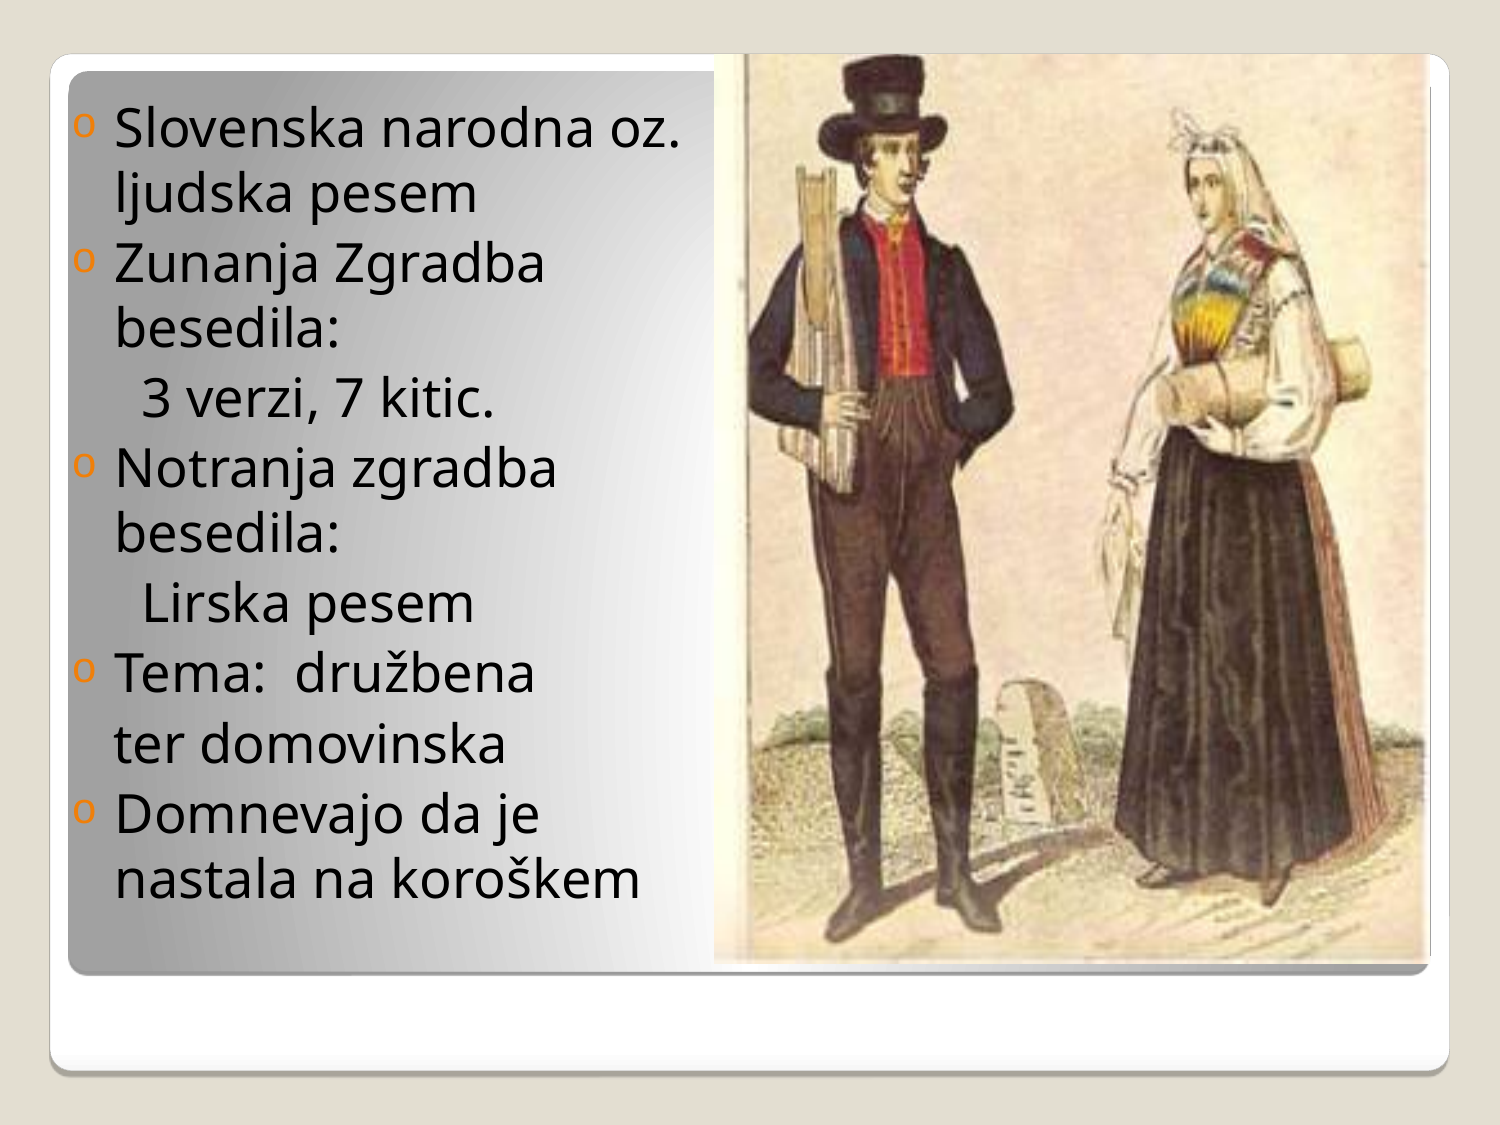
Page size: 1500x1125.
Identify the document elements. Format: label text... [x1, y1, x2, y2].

list Slovenska narodna oz. ljudska pesem Zunanja Zgradba besedila: 3 verzi, 7 kitic. Notranja zgradba besedila: Lirska pesem Tema: družbena ter domovinska Domnevajo da je nastala na koroškem [41, 78, 714, 952]
picture [714, 54, 1430, 965]
